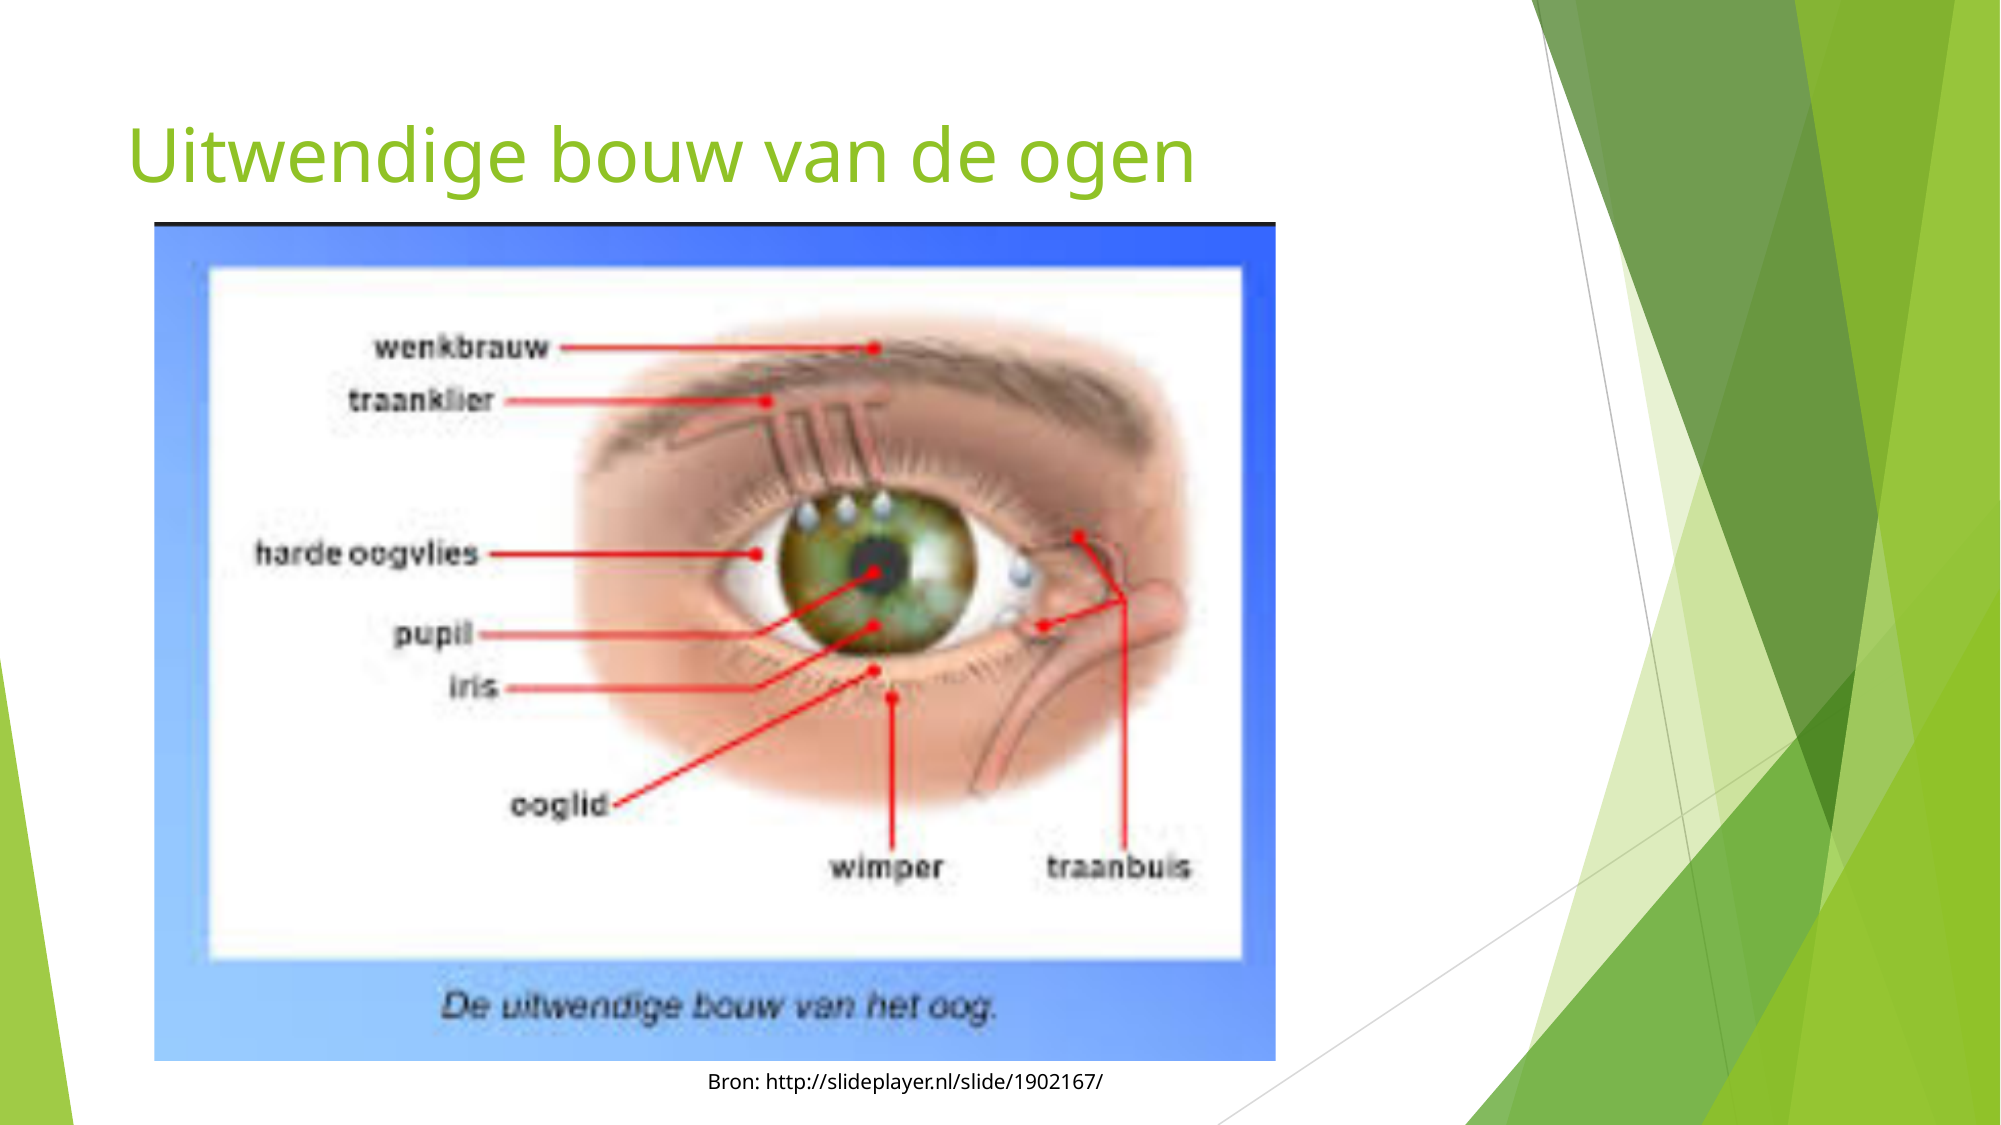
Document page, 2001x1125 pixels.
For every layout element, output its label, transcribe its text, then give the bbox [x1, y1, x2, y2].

title Uitwendige bouw van de ogen [111, 99, 1522, 317]
picture [154, 222, 1276, 1061]
text_box Bron: http://slideplayer.nl/slide/1902167/ [692, 1060, 1503, 1102]
